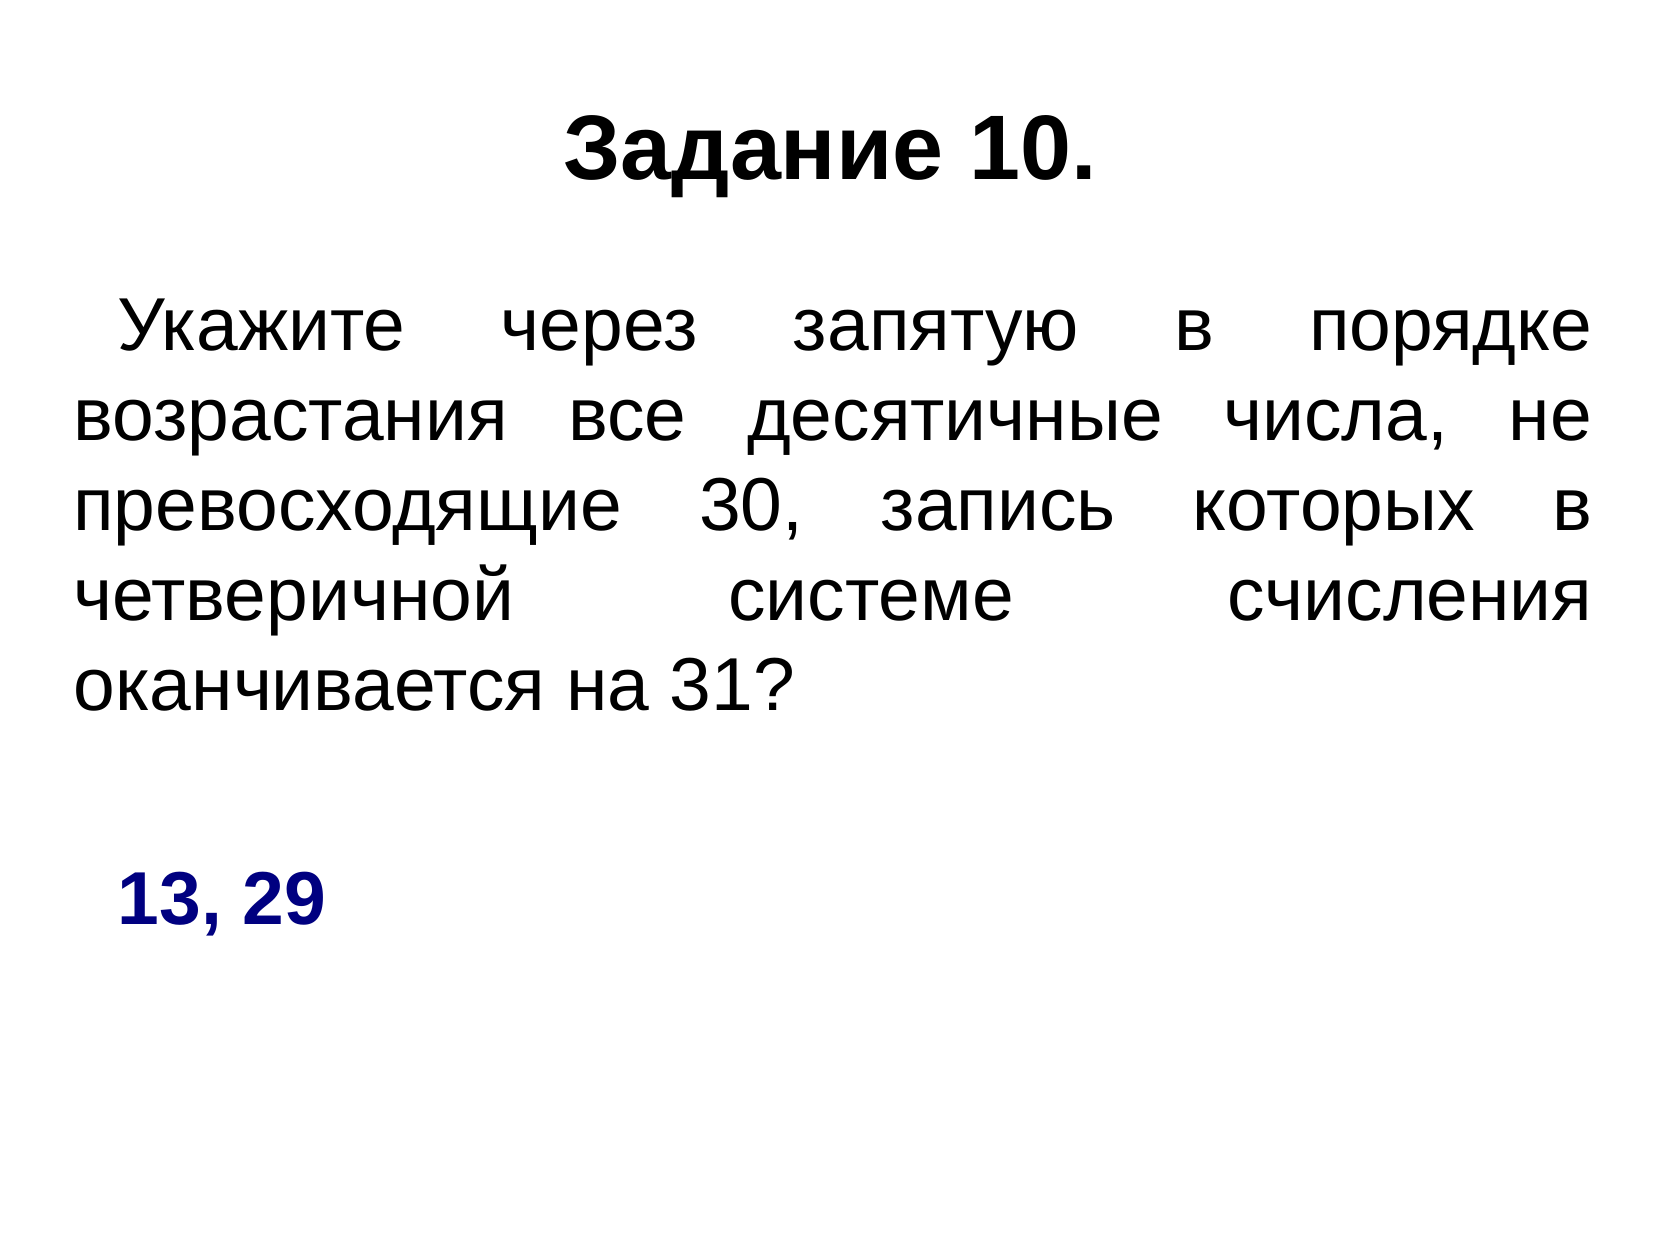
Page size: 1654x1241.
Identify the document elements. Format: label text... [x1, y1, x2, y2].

text_box Укажите через запятую в порядке возрастания все десятичные числа, не превосходящие 30, запись которых в четверичной системе счисления оканчивается на 31? 13, 29 [58, 268, 1609, 1194]
title Задание 10. [82, 68, 1571, 268]
